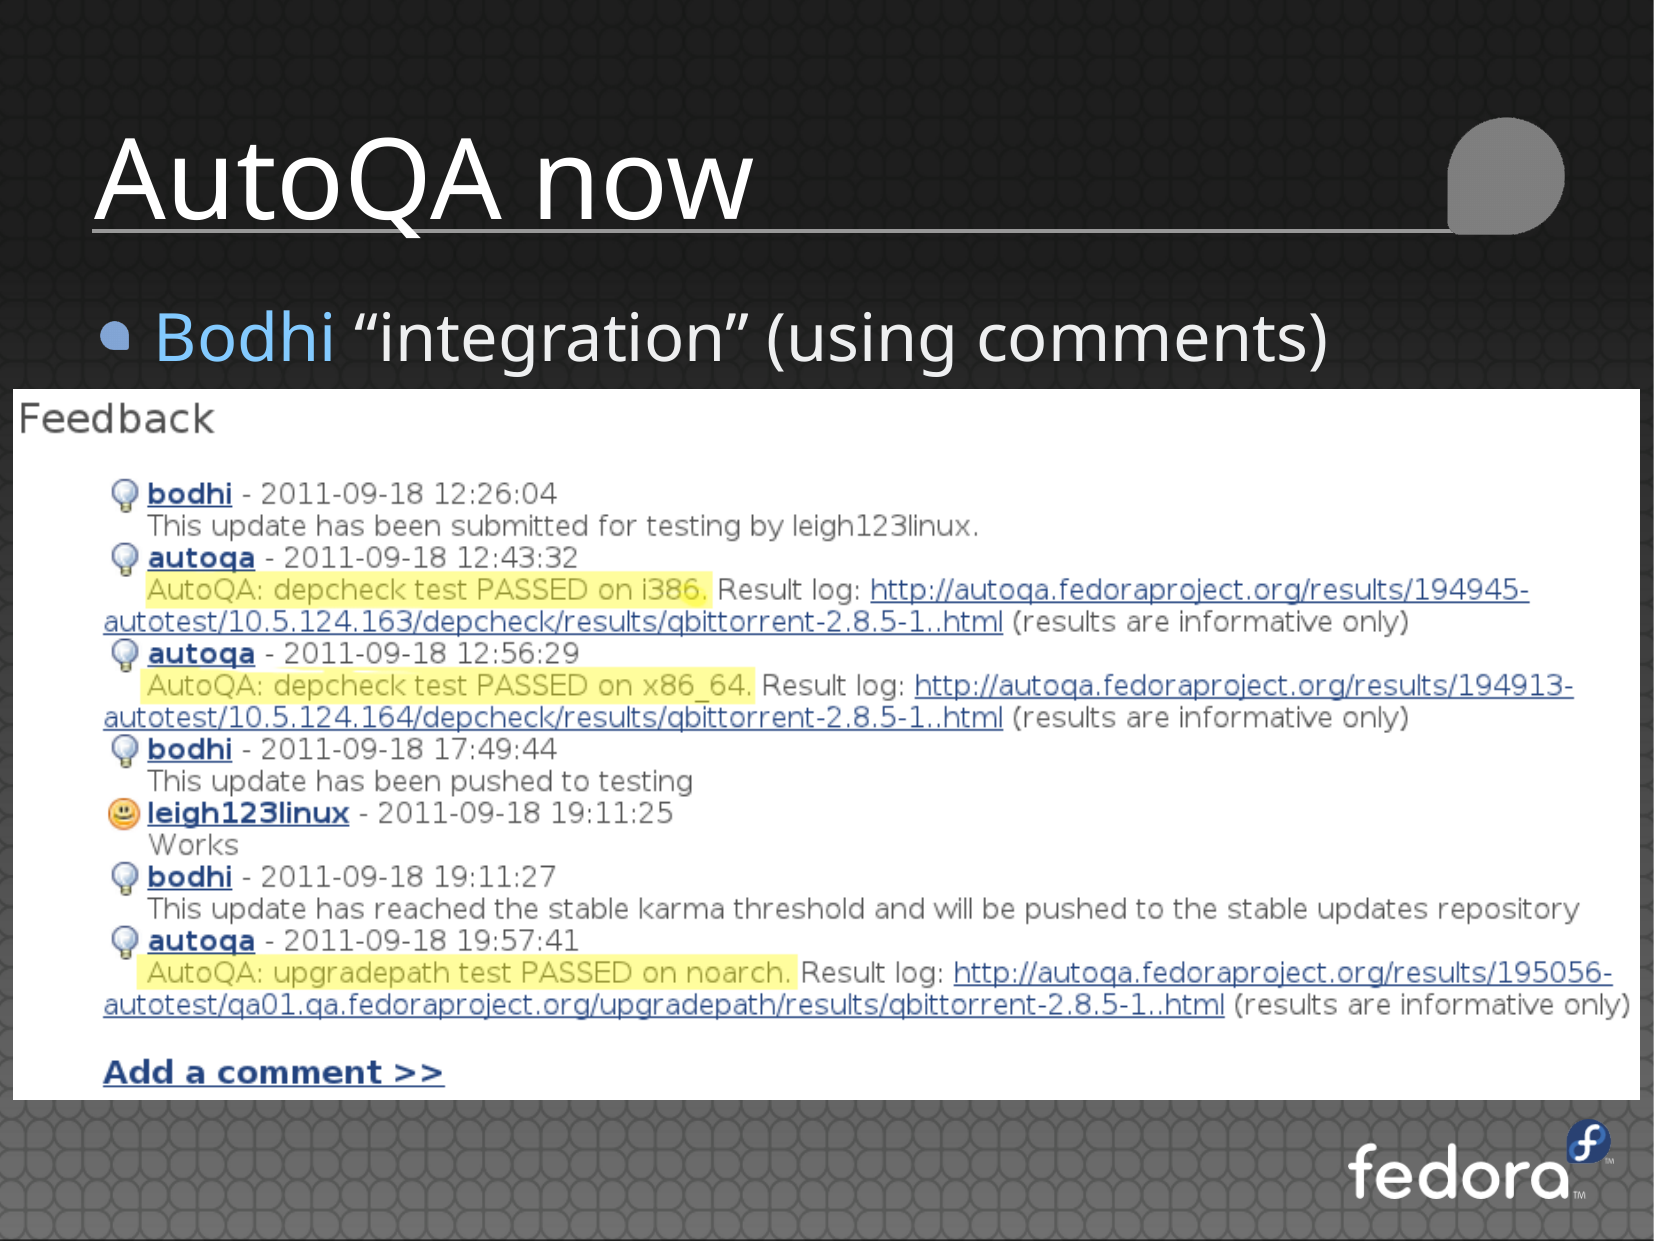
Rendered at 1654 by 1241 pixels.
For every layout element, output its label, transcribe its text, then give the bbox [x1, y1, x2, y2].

list Bodhi “integration” (using comments) [82, 290, 1571, 389]
picture [0, 0, 1654, 1241]
title AutoQA now [94, 100, 1426, 251]
